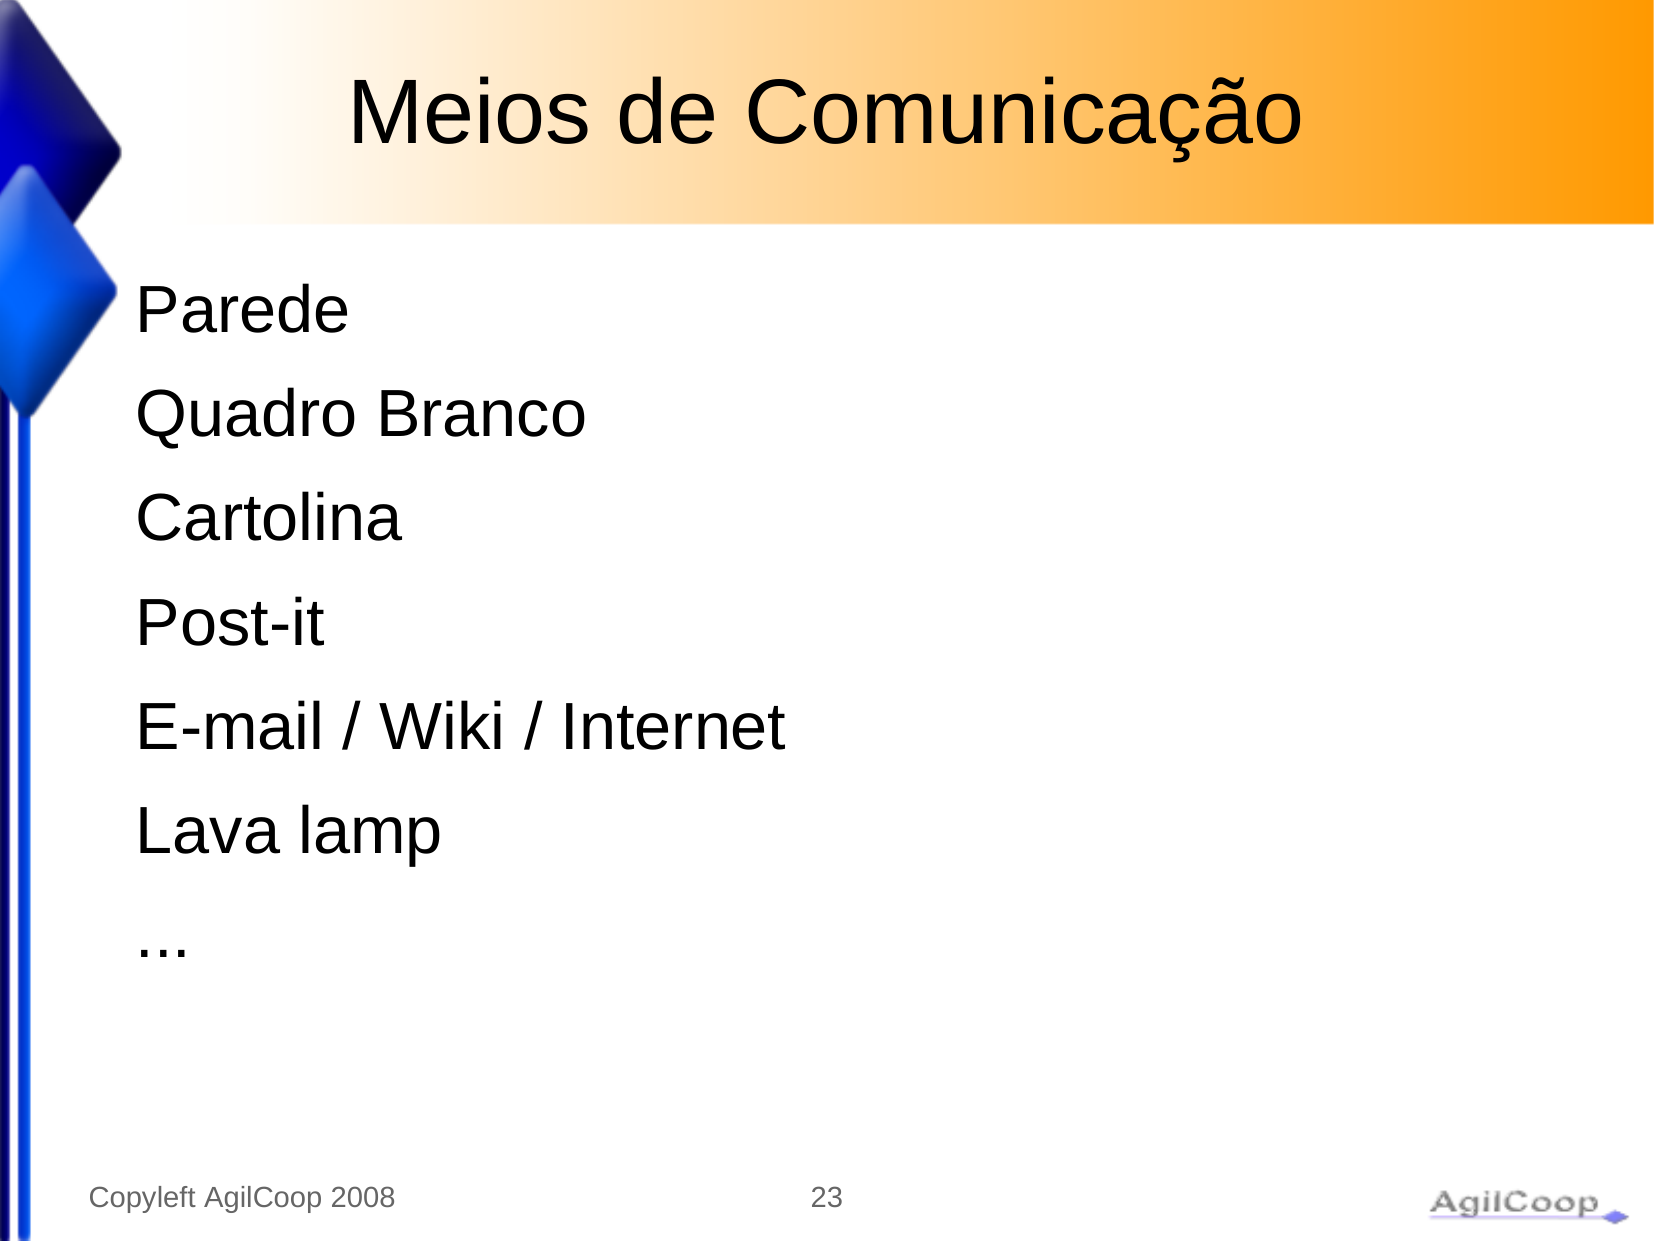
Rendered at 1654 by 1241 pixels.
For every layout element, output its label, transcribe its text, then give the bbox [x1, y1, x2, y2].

picture [0, 0, 1654, 1241]
list Parede Quadro Branco Cartolina Post-it E-mail / Wiki / Internet Lava lamp ... [118, 271, 1607, 1123]
title Meios de Comunicação [82, 8, 1571, 216]
